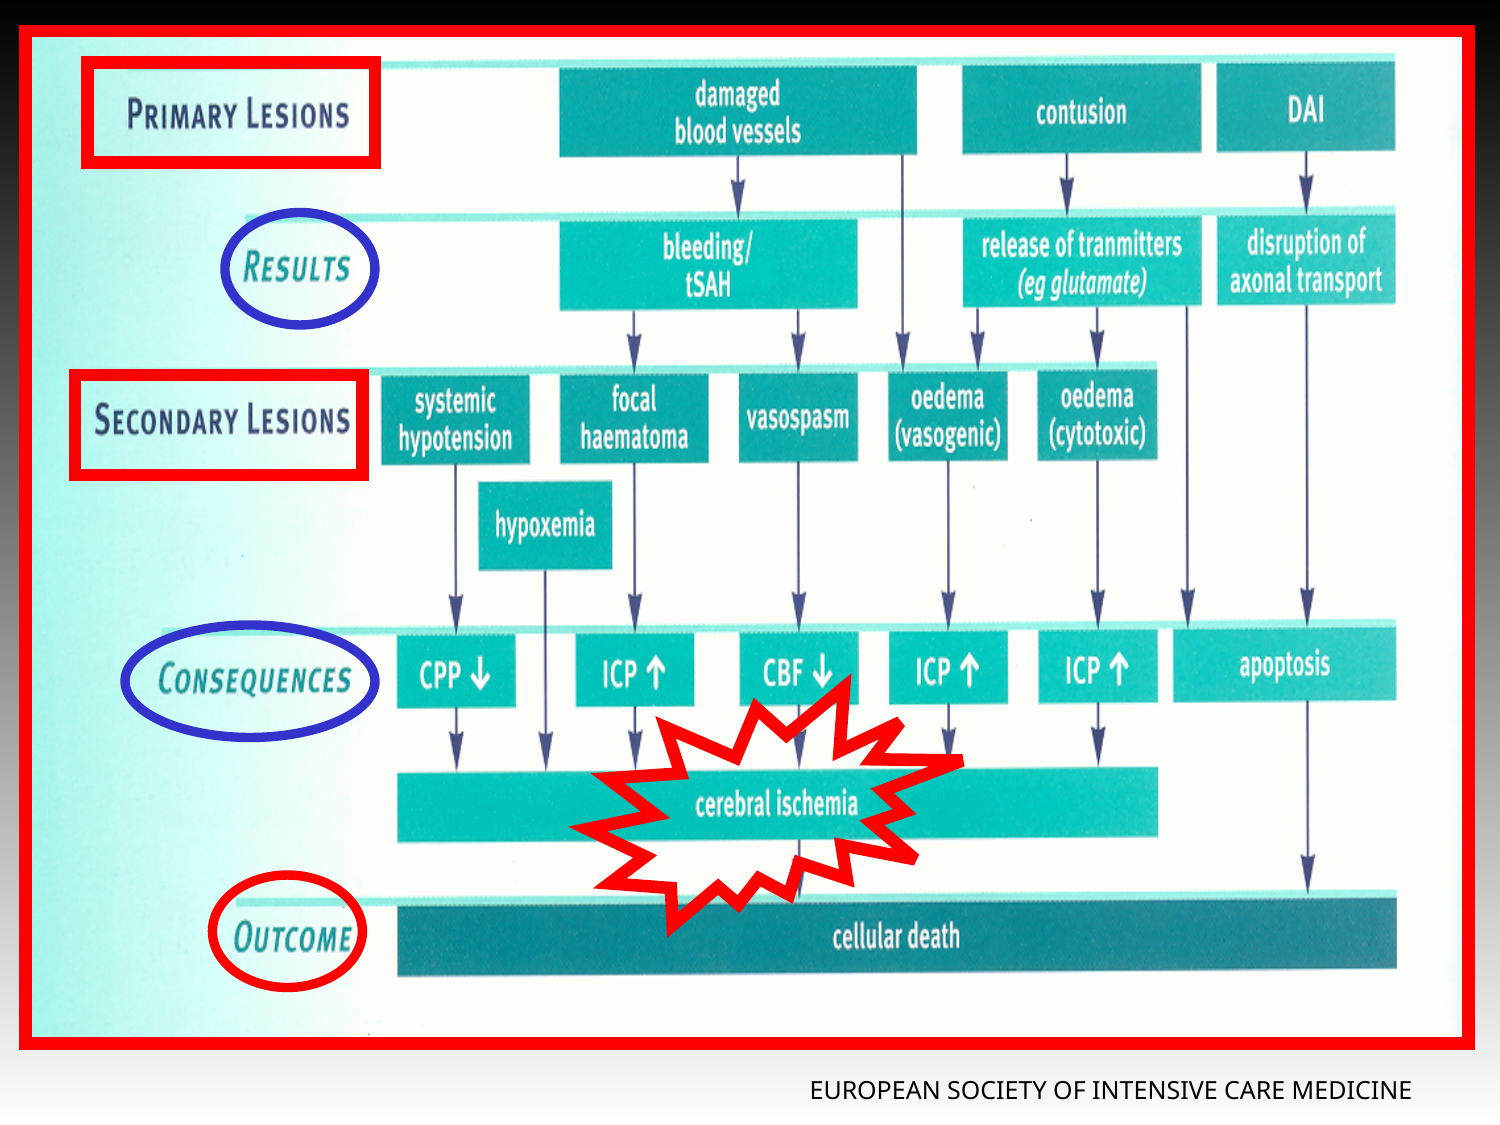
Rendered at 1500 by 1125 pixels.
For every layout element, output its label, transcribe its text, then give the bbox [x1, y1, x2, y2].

picture [31, 37, 1463, 1038]
text_box EUROPEAN SOCIETY OF INTENSIVE CARE MEDICINE [794, 1067, 1429, 1113]
